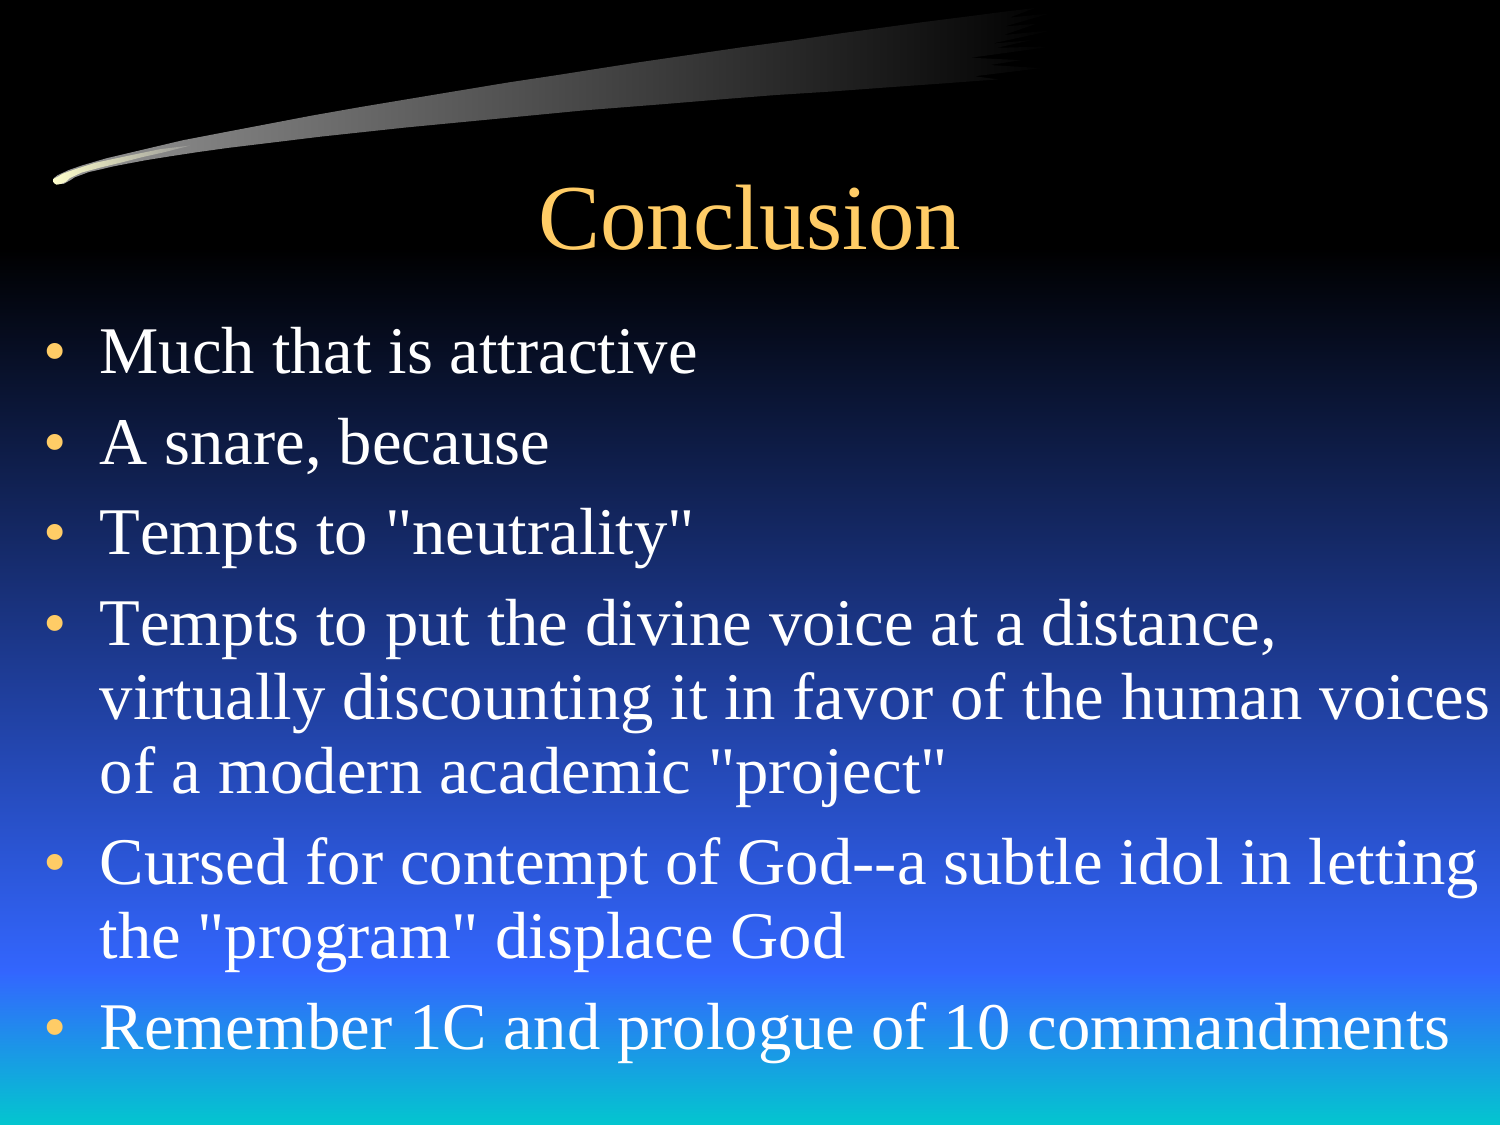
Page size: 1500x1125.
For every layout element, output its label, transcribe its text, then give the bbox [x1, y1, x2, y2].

title Conclusion [112, 124, 1388, 313]
list Much that is attractive A snare, because Tempts to "neutrality" Tempts to put the divine voice at a distance, virtually discounting it in favor of the human voices of a modern academic "project" Cursed for contempt of God--a subtle idol in letting the "program" displace God Remember 1C and prologue of 10 commandments [43, 313, 1495, 1125]
